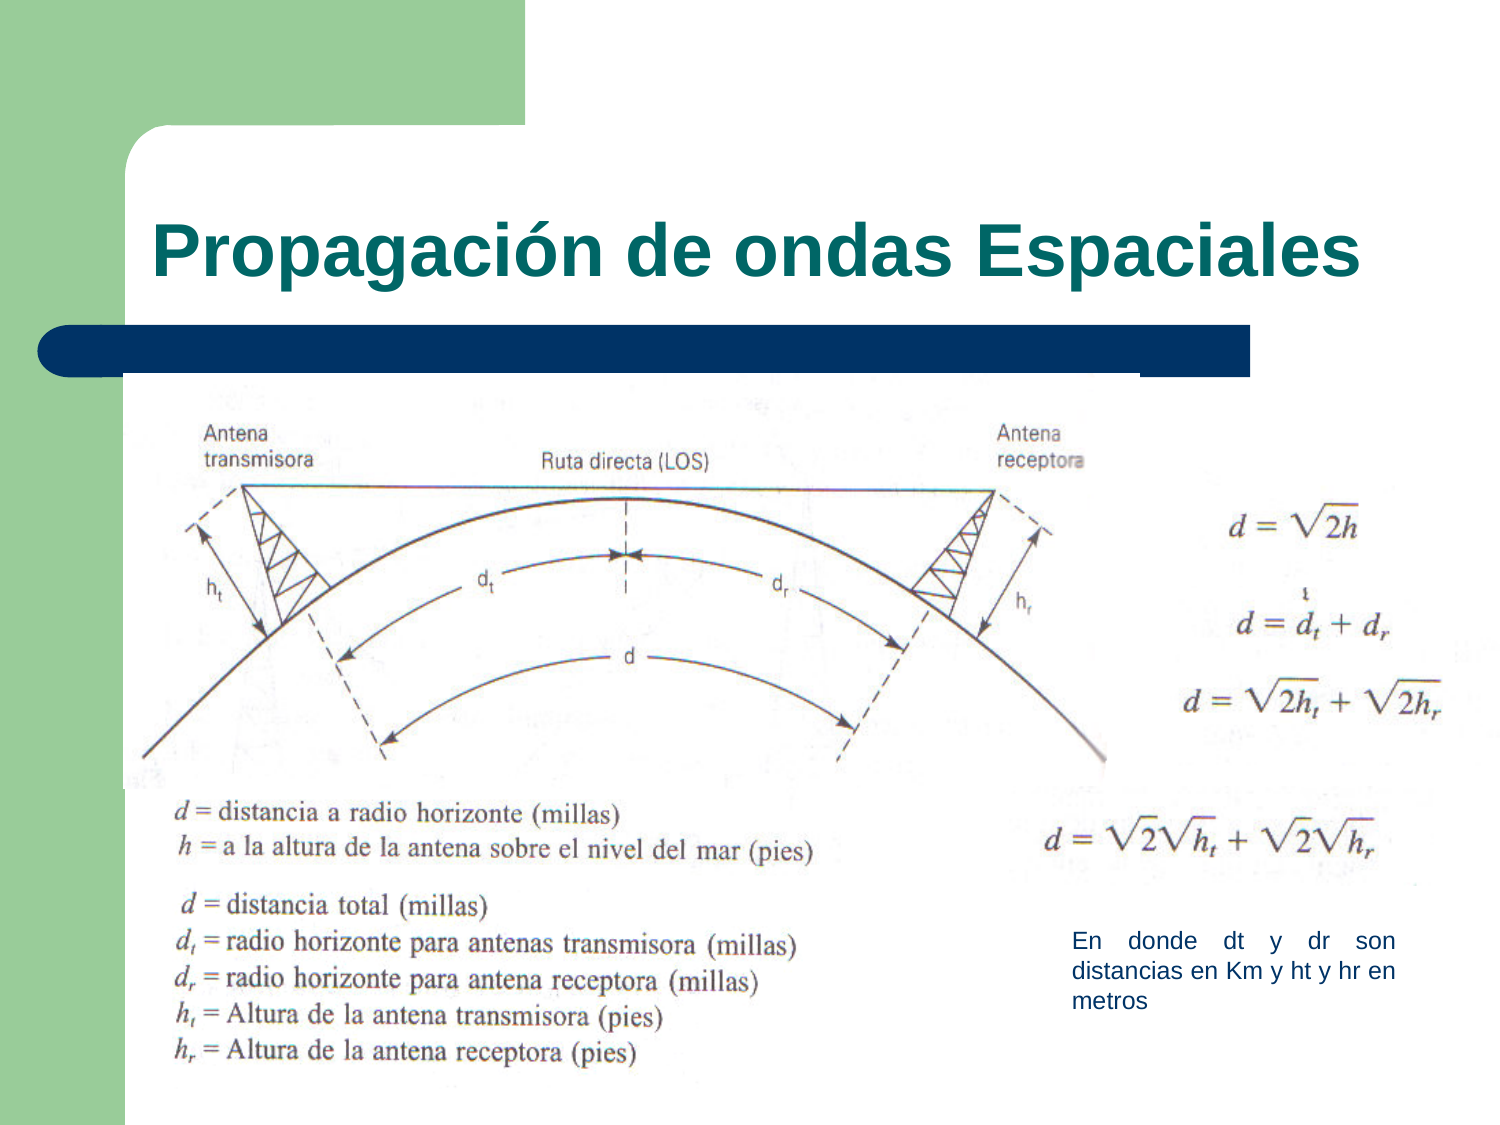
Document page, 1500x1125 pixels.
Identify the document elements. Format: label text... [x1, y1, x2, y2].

title Propagación de ondas Espaciales [136, 136, 1414, 301]
picture [123, 373, 1434, 1089]
picture [1170, 586, 1500, 766]
text_box En donde dt y dr son distancias en Km y ht y hr en metros [1057, 916, 1412, 1023]
picture [1198, 467, 1395, 584]
